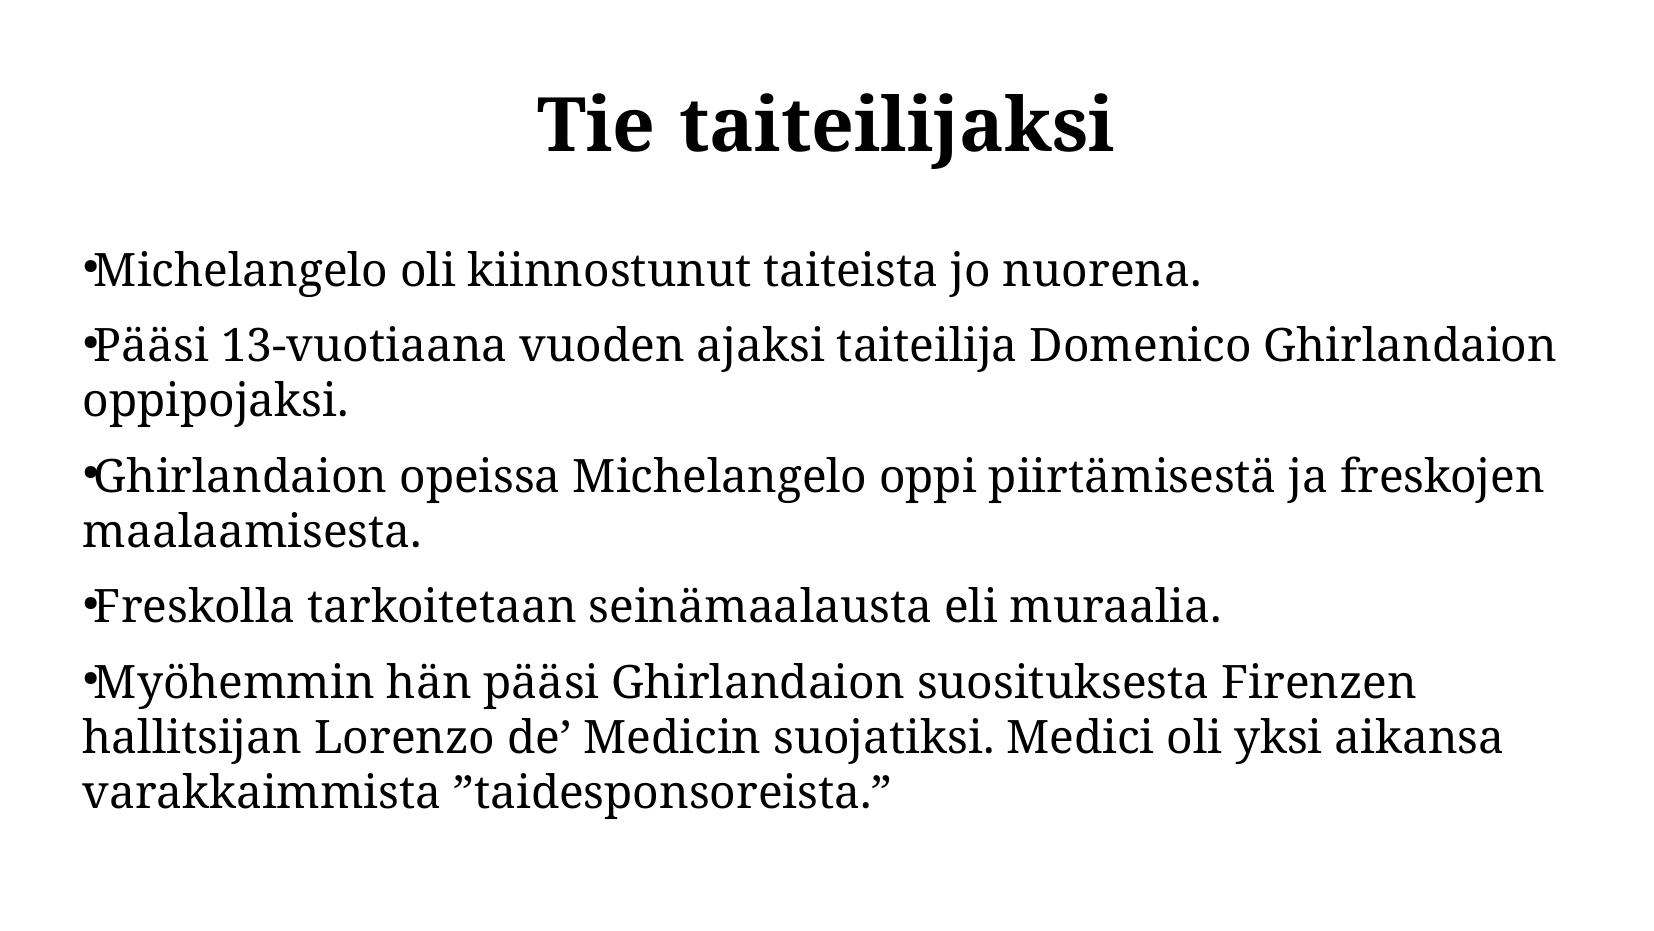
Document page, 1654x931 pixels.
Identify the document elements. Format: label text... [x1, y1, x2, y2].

title Tie taiteilijaksi [82, 37, 1571, 193]
list Michelangelo oli kiinnostunut taiteista jo nuorena. Pääsi 13-vuotiaana vuoden ajaksi taiteilija Domenico Ghirlandaion oppipojaksi. Ghirlandaion opeissa Michelangelo oppi piirtämisestä ja freskojen maalaamisesta. Freskolla tarkoitetaan seinämaalausta eli muraalia. Myöhemmin hän pääsi Ghirlandaion suosituksesta Firenzen hallitsijan Lorenzo de’ Medicin suojatiksi. Medici oli yksi aikansa varakkaimmista ”taidesponsoreista.” [82, 240, 1571, 827]
